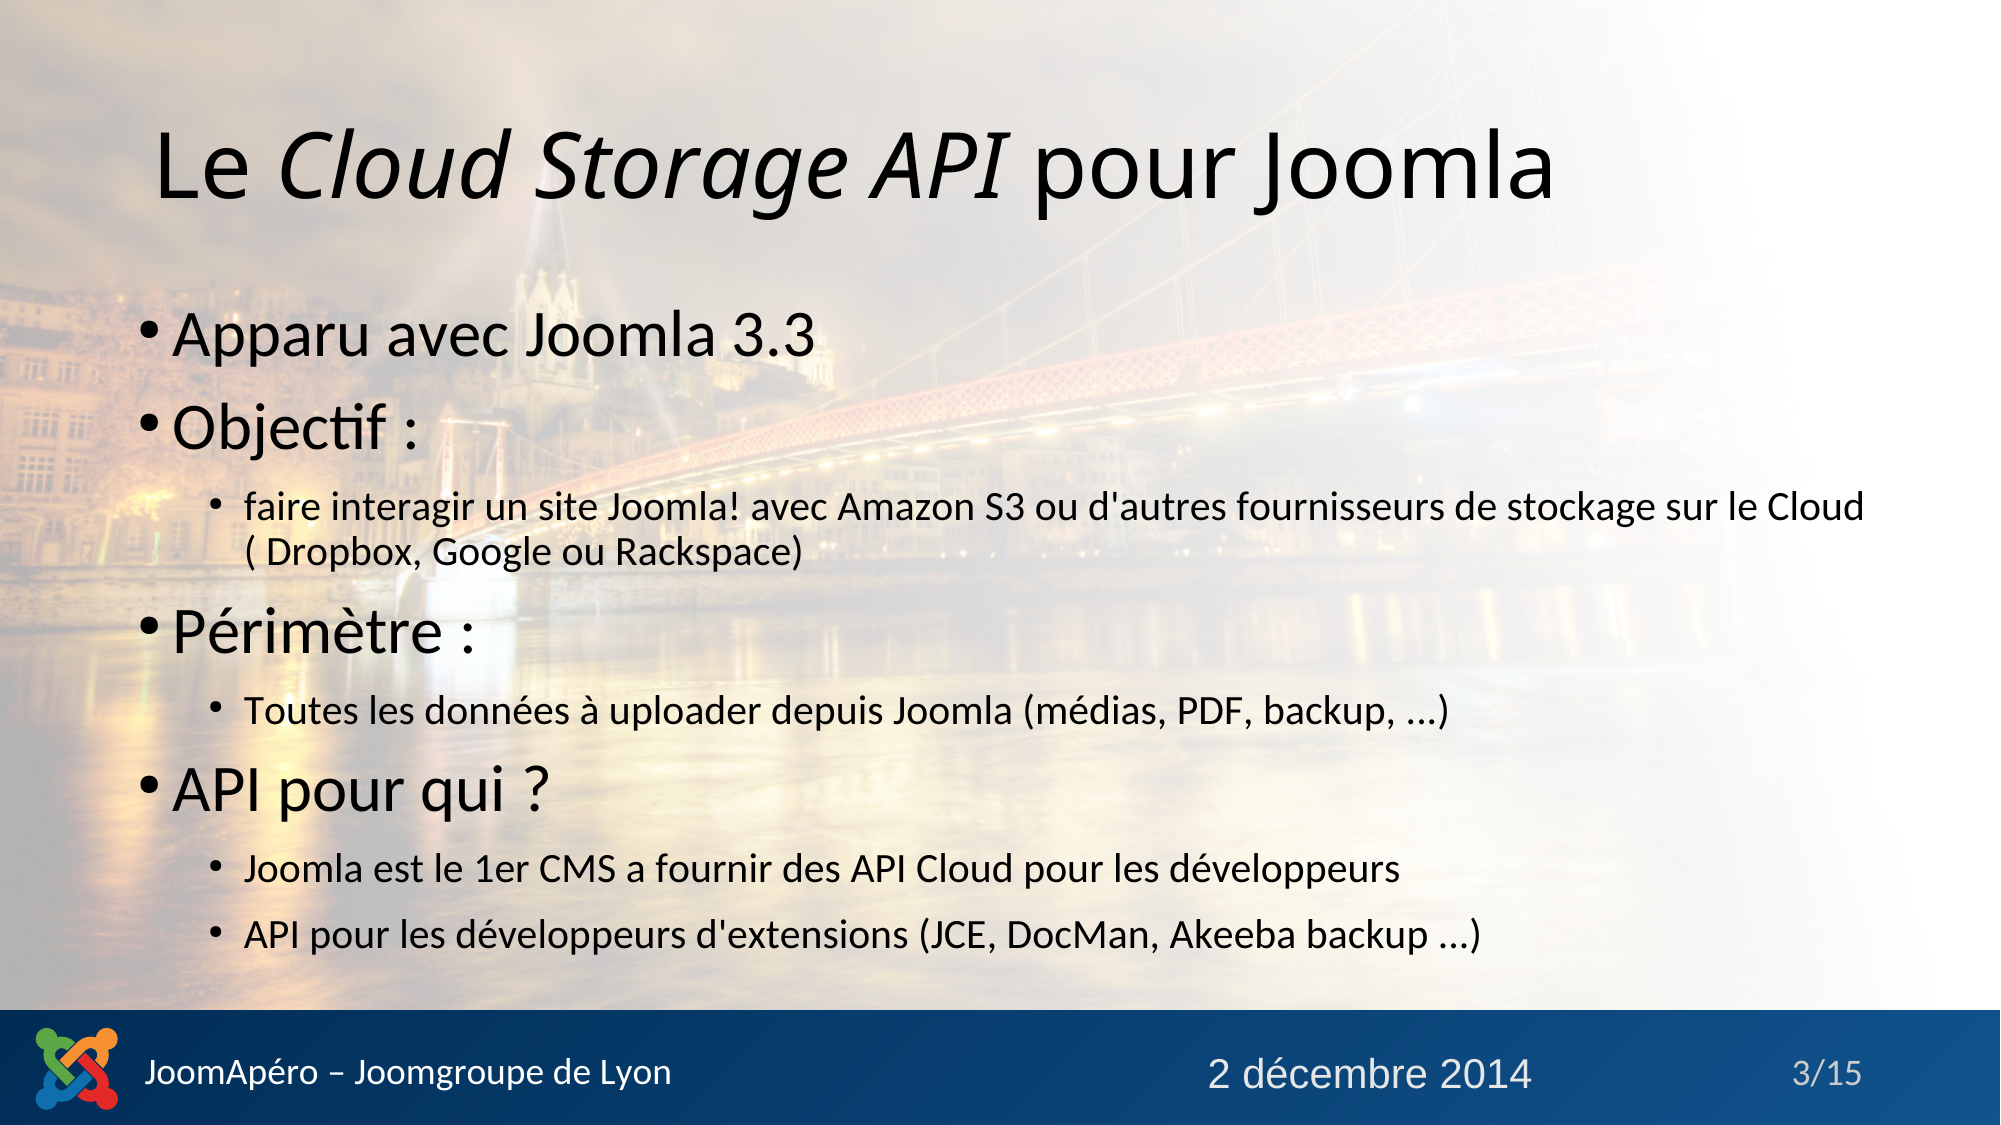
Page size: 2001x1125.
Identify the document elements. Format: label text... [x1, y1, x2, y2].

picture [0, 0, 2001, 1125]
title Le Cloud Storage API pour Joomla [137, 59, 1863, 278]
subtitle Apparu avec Joomla 3.3 Objectif : faire interagir un site Joomla! avec Amazon S3 ou d'autres fournisseurs de stockage sur le Cloud ( Dropbox, Google ou Rackspace) Périmètre : Toutes les données à uploader depuis Joomla (médias, PDF, backup, ...) API pour qui ? Joomla est le 1er CMS a fournir des API Cloud pour les développeurs API pour les développeurs d'extensions (JCE, DocMan, Akeeba backup ...) [137, 299, 1914, 1014]
